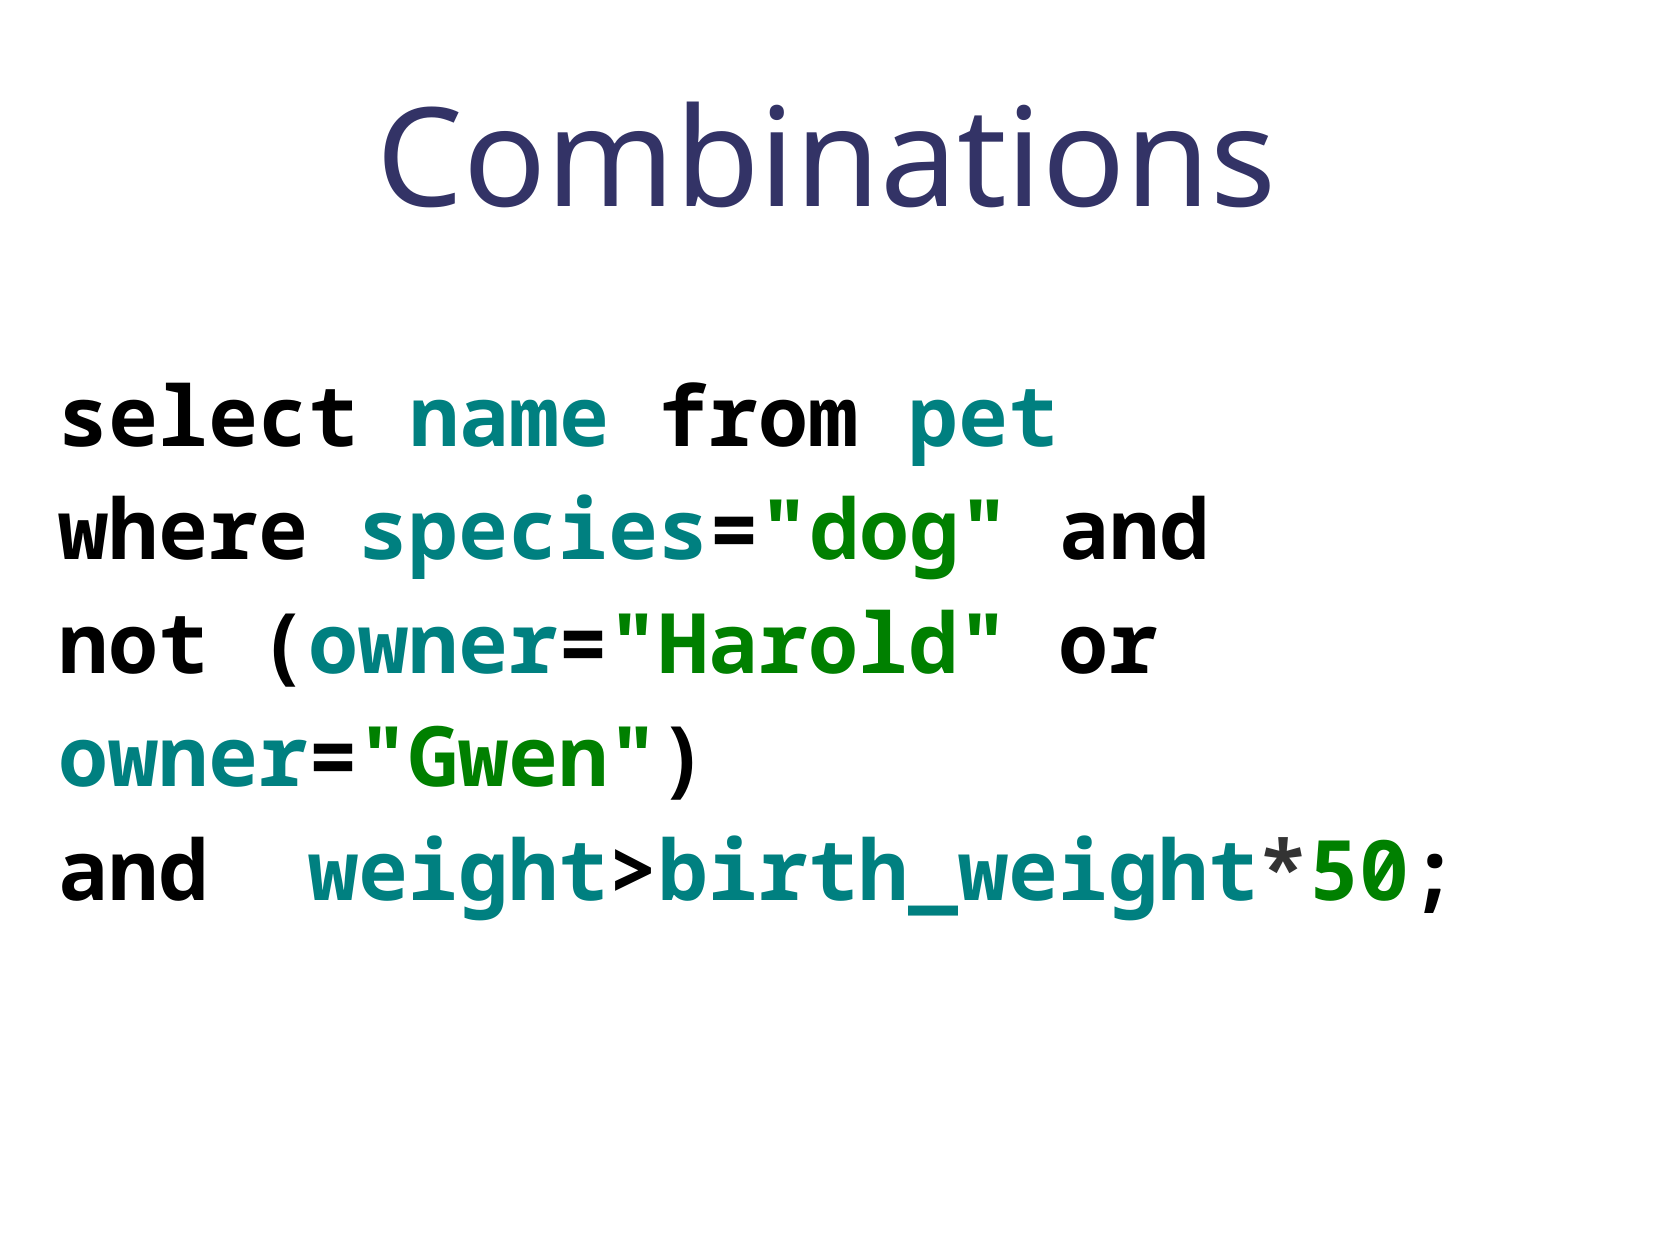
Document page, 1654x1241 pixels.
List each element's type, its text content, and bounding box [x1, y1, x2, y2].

title Combinations [0, 56, 1654, 250]
text_box select name from pet where species="dog" and not (owner="Harold" or owner="Gwen") and weight>birth_weight*50; [59, 354, 1593, 928]
